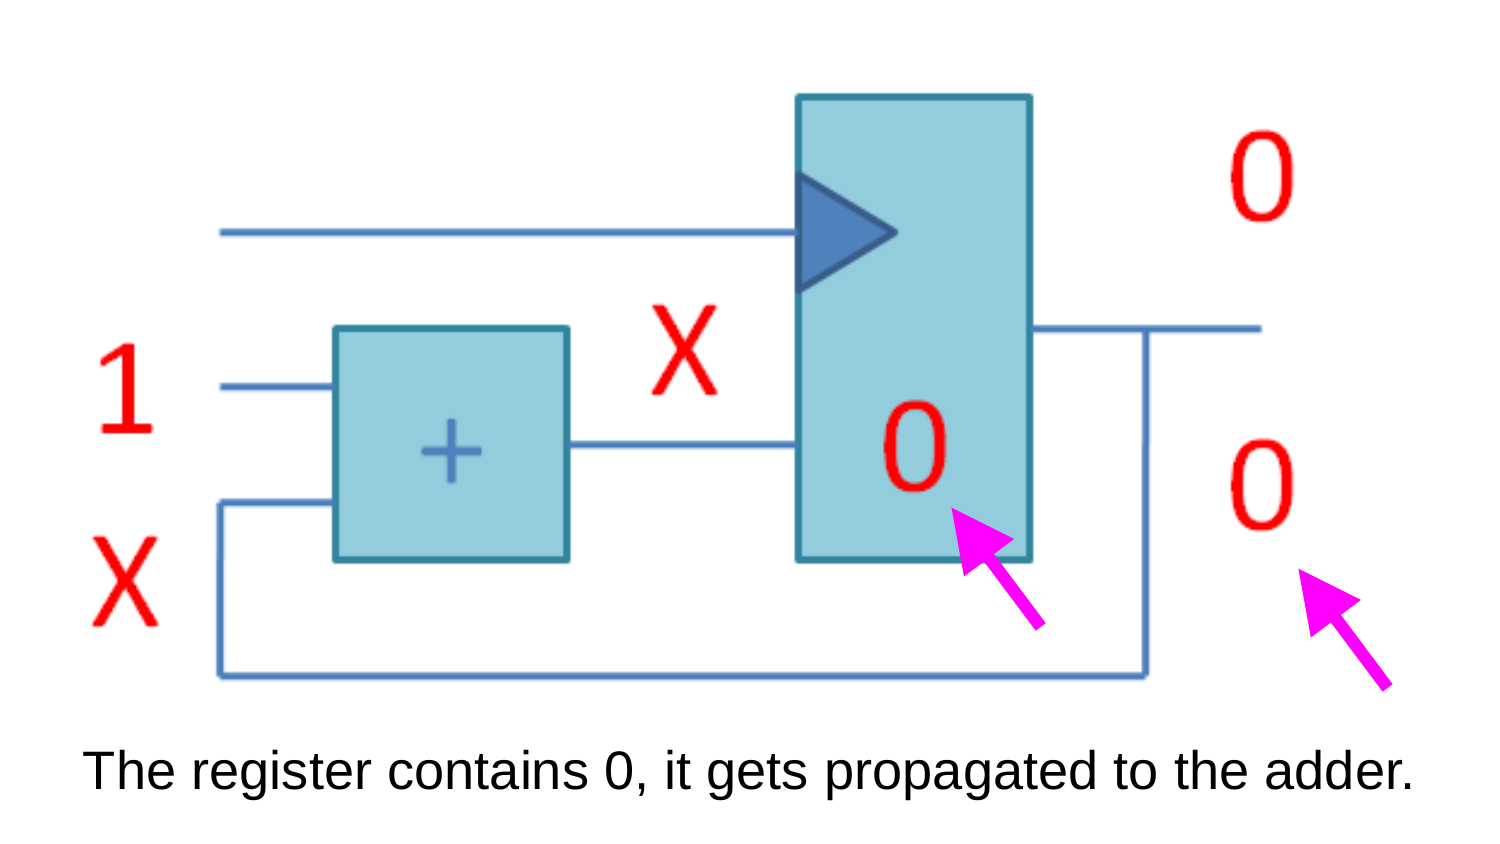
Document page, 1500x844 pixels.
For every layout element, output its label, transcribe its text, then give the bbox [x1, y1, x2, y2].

title The register contains 0, it gets propagated to the adder. [0, 720, 1500, 844]
picture [0, 0, 1398, 720]
